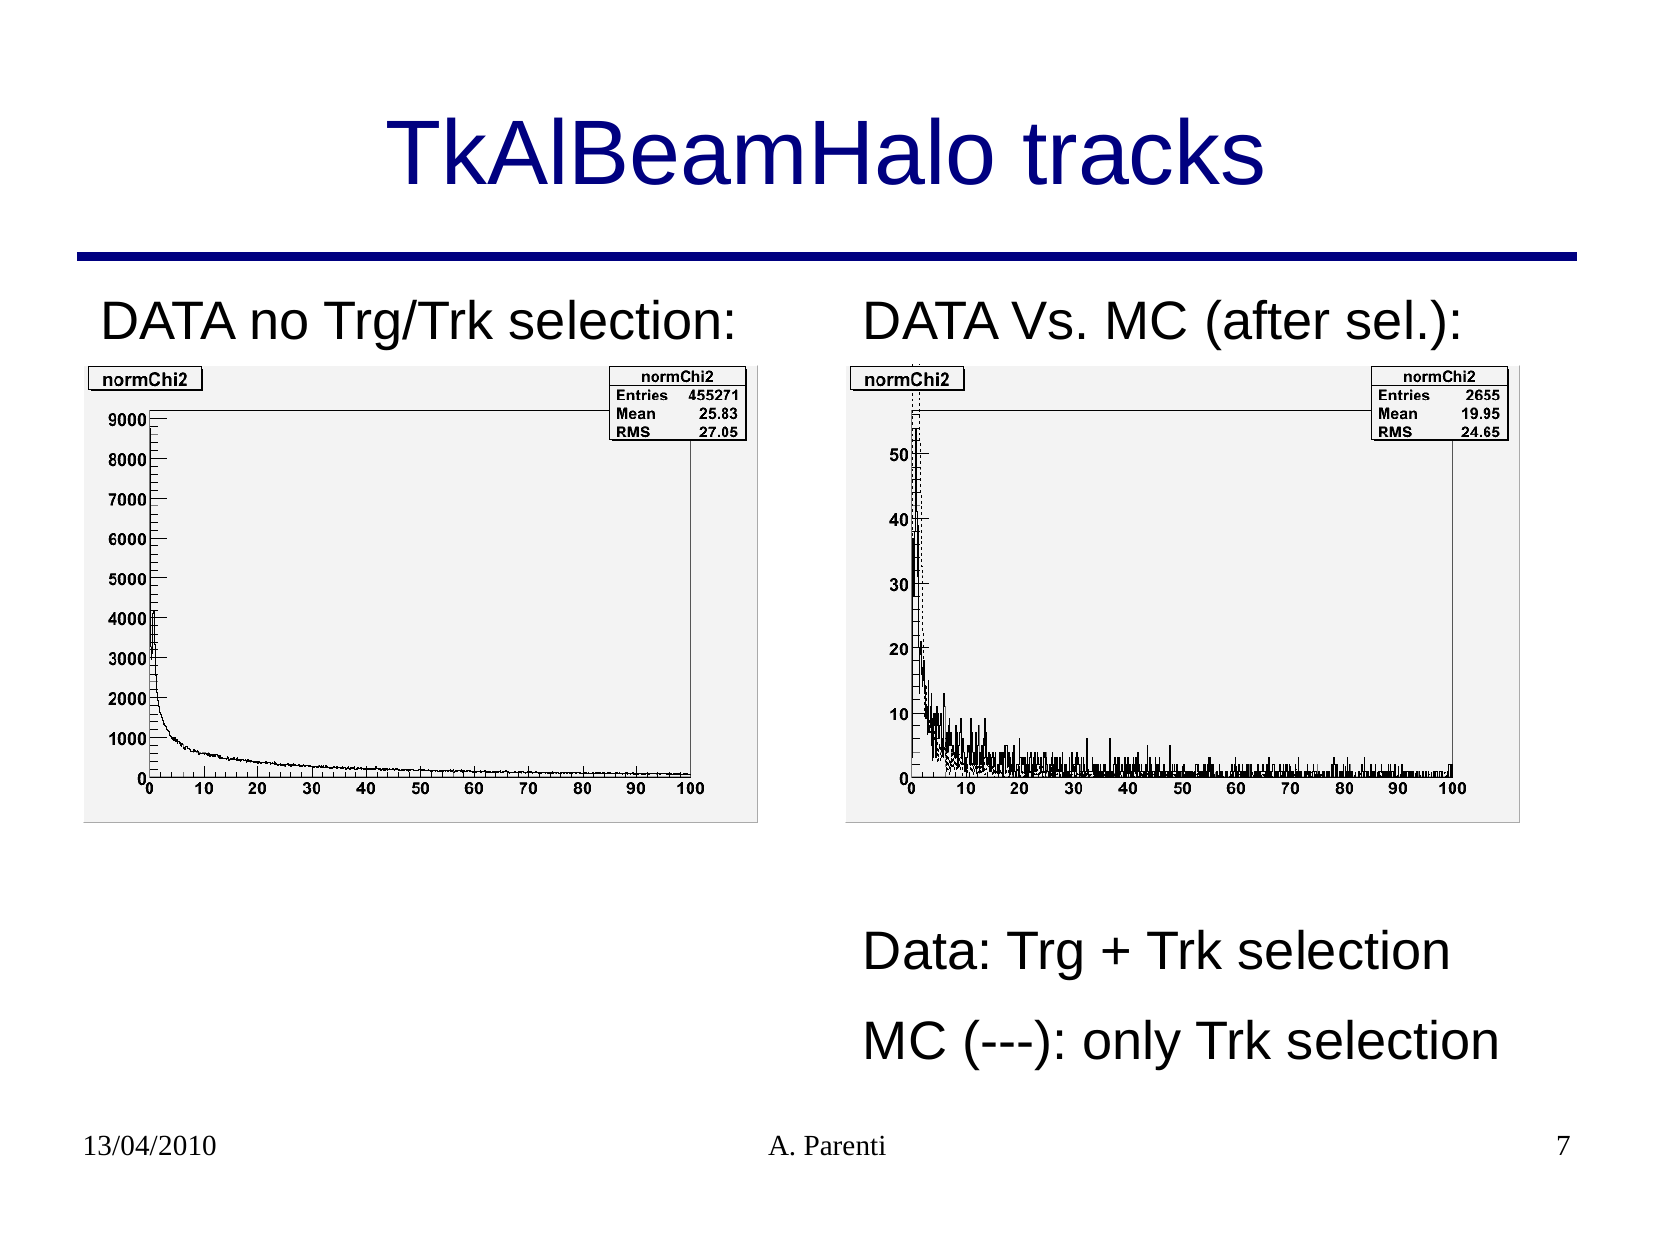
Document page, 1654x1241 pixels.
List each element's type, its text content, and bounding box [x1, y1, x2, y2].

title TkAlBeamHalo tracks [82, 49, 1571, 257]
picture [844, 364, 1520, 823]
list DATA no Trg/Trk selection: [82, 290, 809, 1109]
list DATA Vs. MC (after sel.): Data: Trg + Trk selection MC (---): only Trk selection [845, 290, 1572, 1094]
picture [82, 364, 758, 823]
